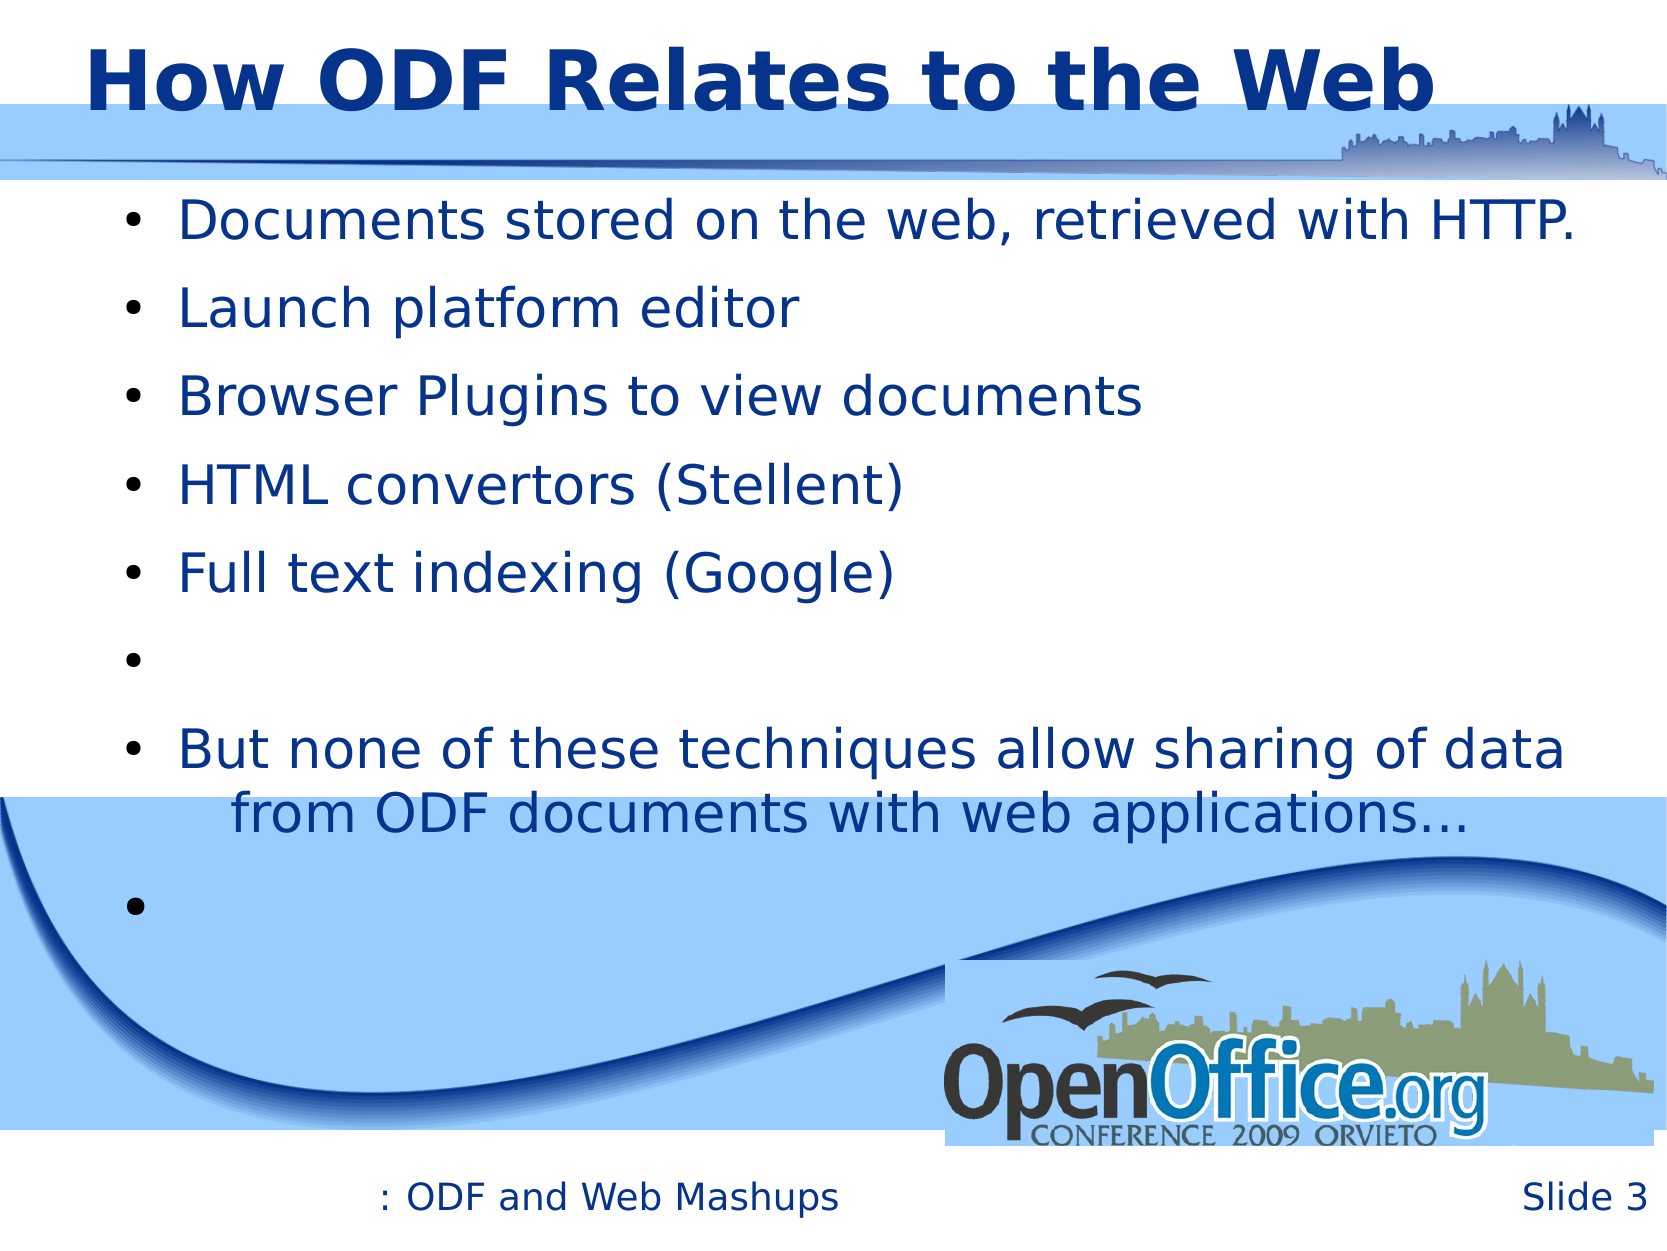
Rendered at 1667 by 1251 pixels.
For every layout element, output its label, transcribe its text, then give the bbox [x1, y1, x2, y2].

title How ODF Relates to the Web [83, 33, 1634, 131]
list Documents stored on the web, retrieved with HTTP. Launch platform editor Browser Plugins to view documents HTML convertors (Stellent) Full text indexing (Google) But none of these techniques allow sharing of data from ODF documents with web applications... [88, 188, 1589, 1103]
picture [0, 104, 1667, 180]
picture [1168, 1103, 1194, 1111]
picture [0, 797, 1667, 1146]
